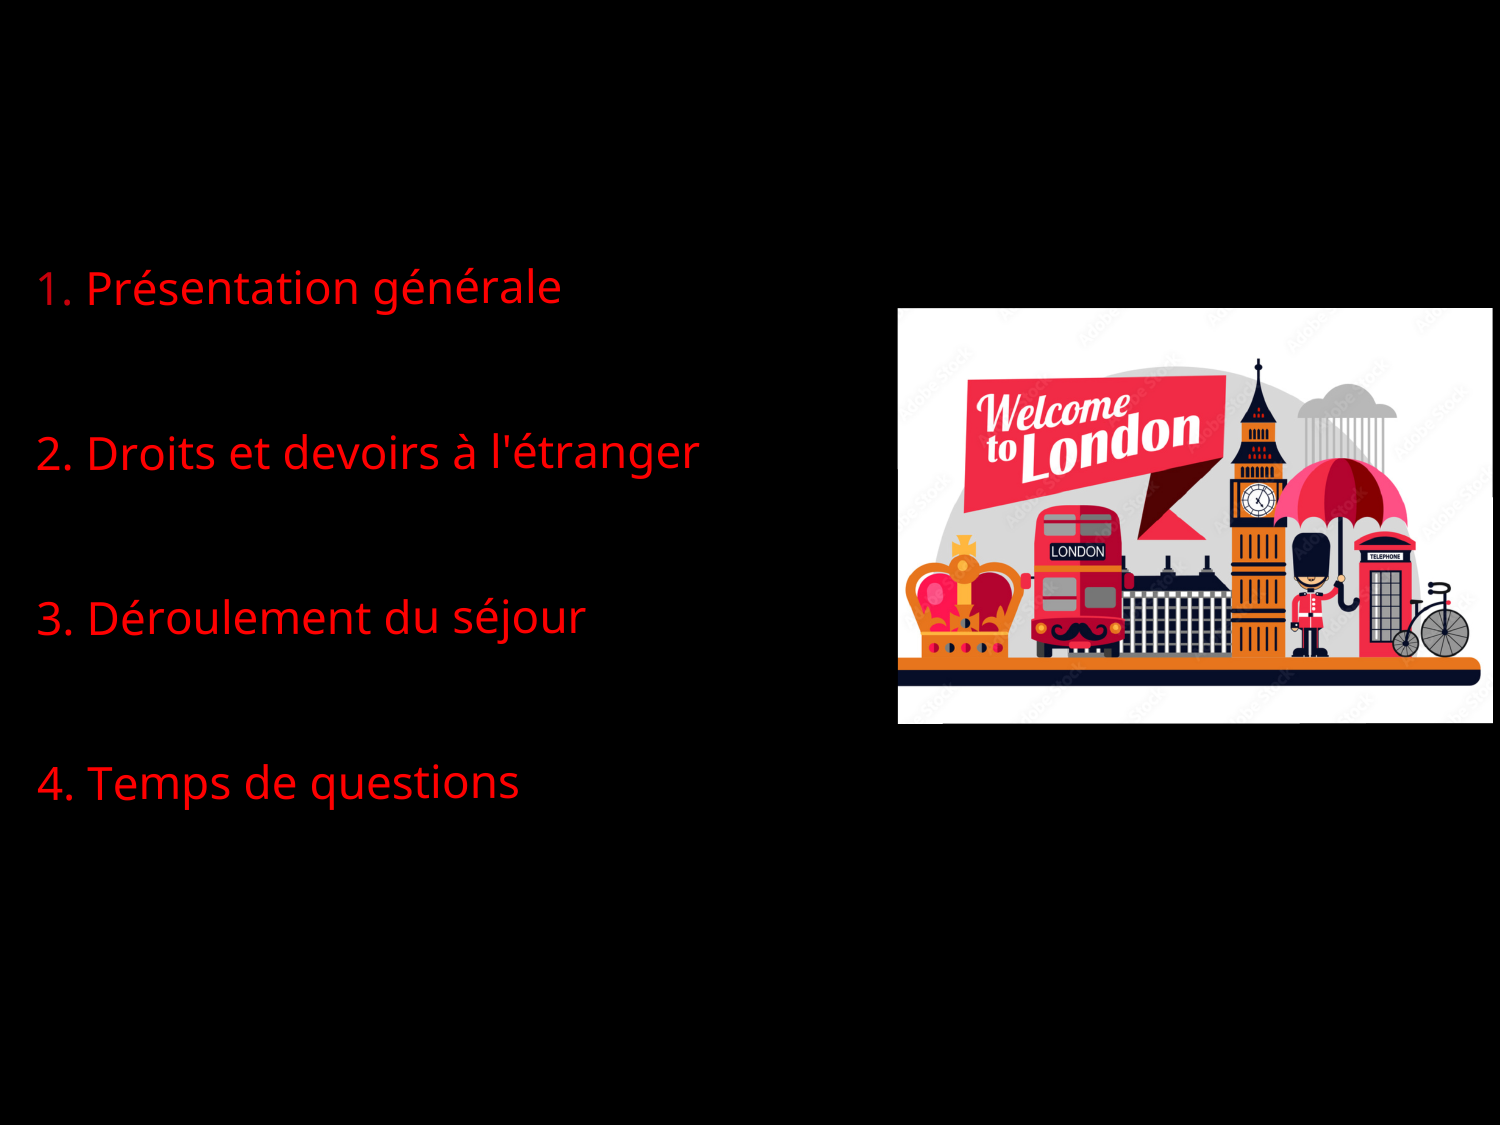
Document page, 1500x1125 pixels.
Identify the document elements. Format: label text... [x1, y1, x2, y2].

title 1. Présentation générale 2. Droits et devoirs à l'étranger 3. Déroulement du séjour 4. Temps de questions [19, 46, 898, 1099]
picture [897, 307, 1493, 724]
